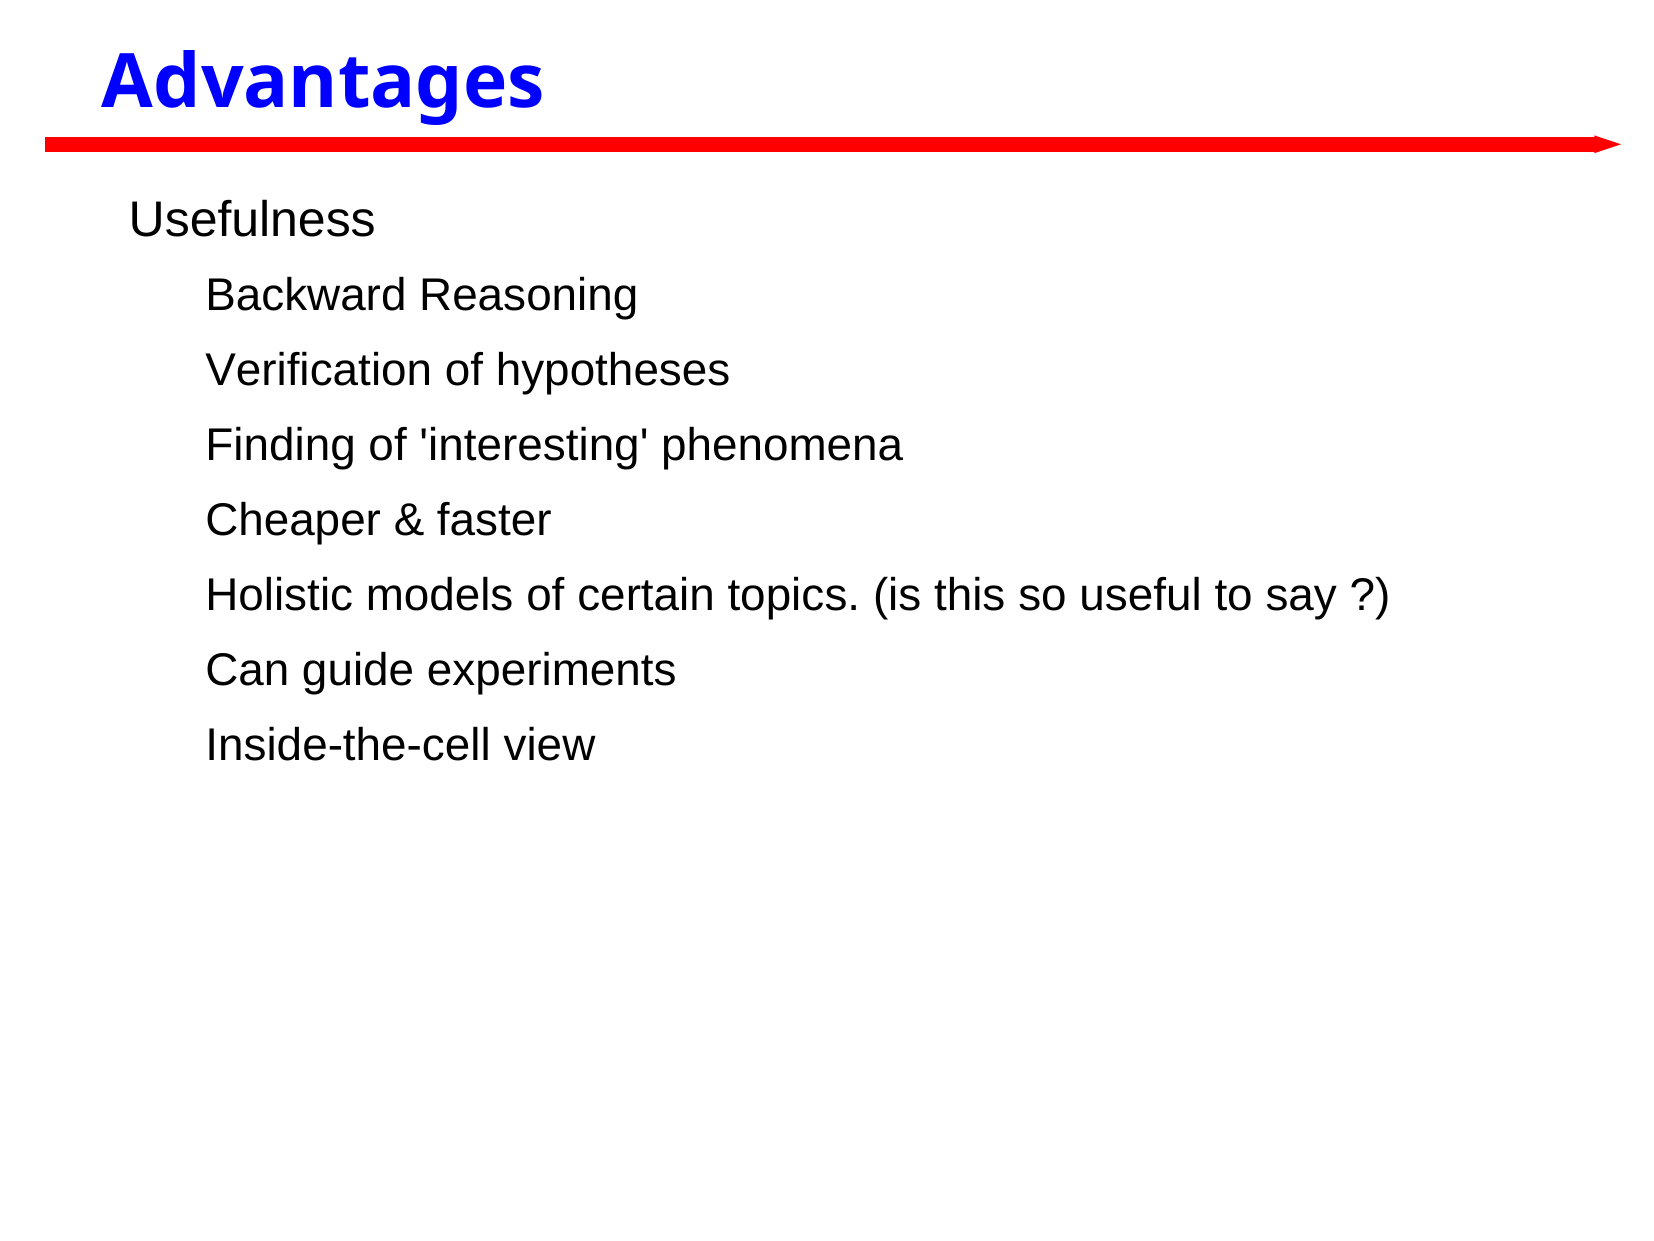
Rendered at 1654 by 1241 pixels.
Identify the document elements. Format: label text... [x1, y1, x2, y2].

list Usefulness Backward Reasoning Verification of hypotheses Finding of 'interesting' phenomena Cheaper & faster Holistic models of certain topics. (is this so useful to say ?) Can guide experiments Inside-the-cell view [110, 191, 1523, 1241]
title Advantages [101, 27, 1514, 130]
